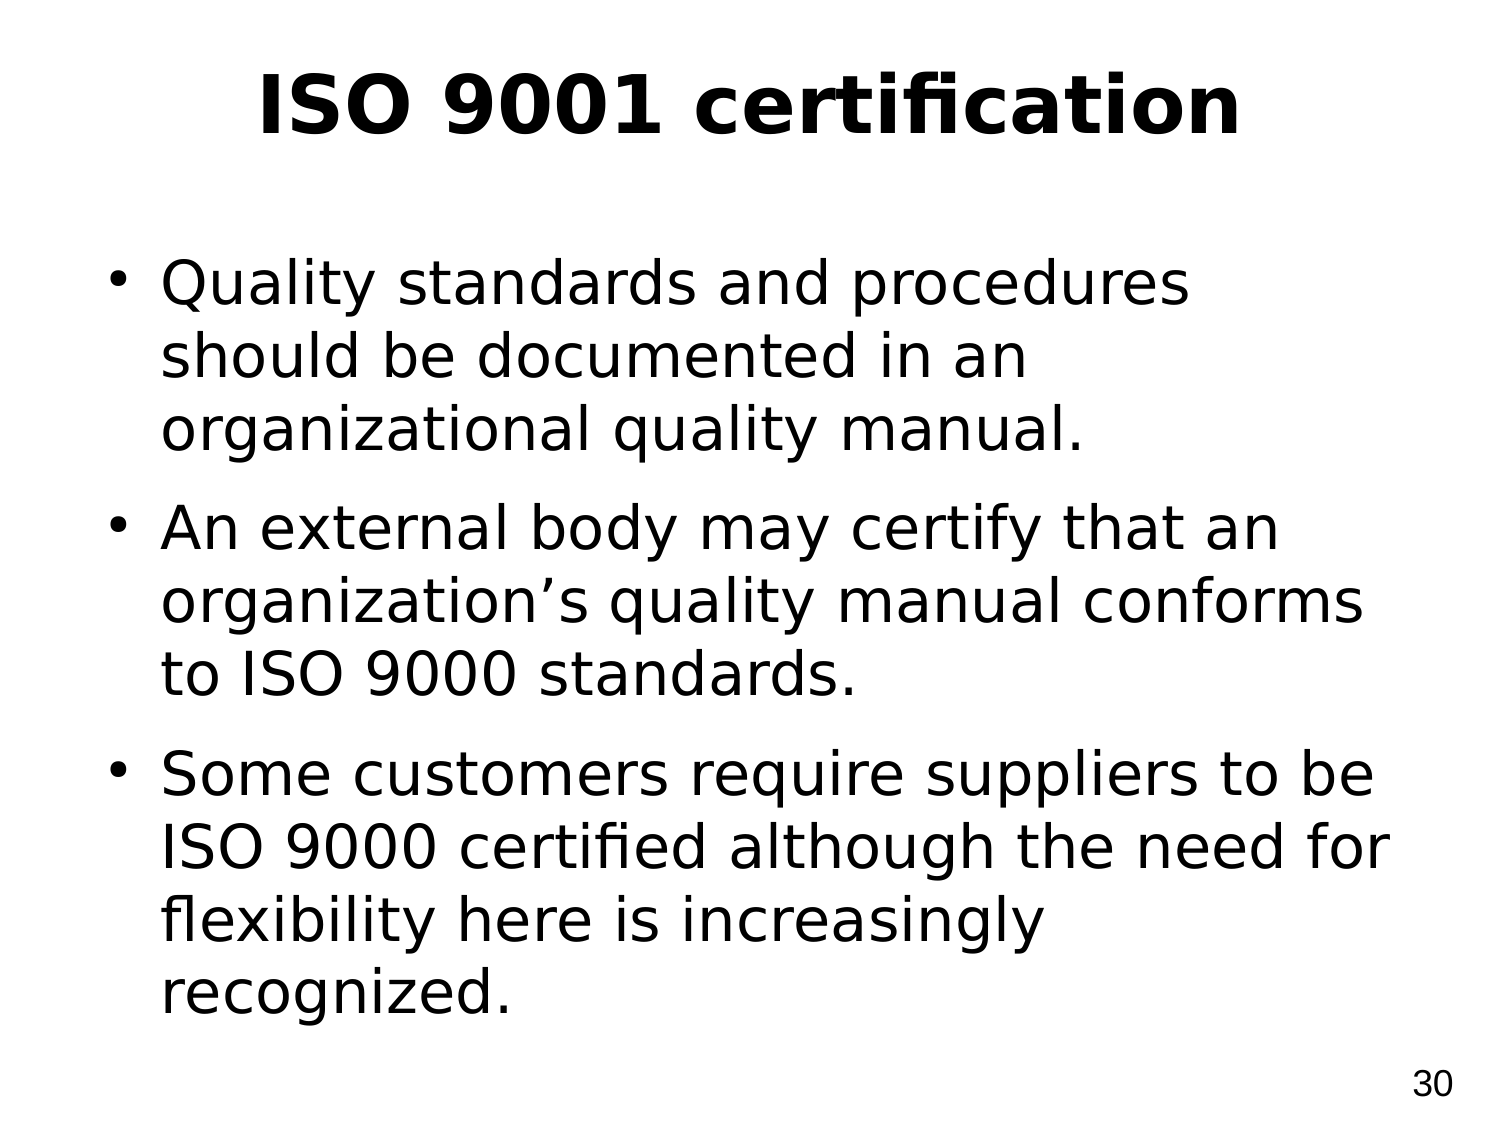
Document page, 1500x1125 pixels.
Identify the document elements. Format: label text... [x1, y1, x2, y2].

title ISO 9001 certification [75, 44, 1425, 177]
list Quality standards and procedures should be documented in an organizational quality manual. An external body may certify that an organization’s quality manual conforms to ISO 9000 standards. Some customers require suppliers to be ISO 9000 certified although the need for flexibility here is increasingly recognized. [75, 236, 1425, 1093]
